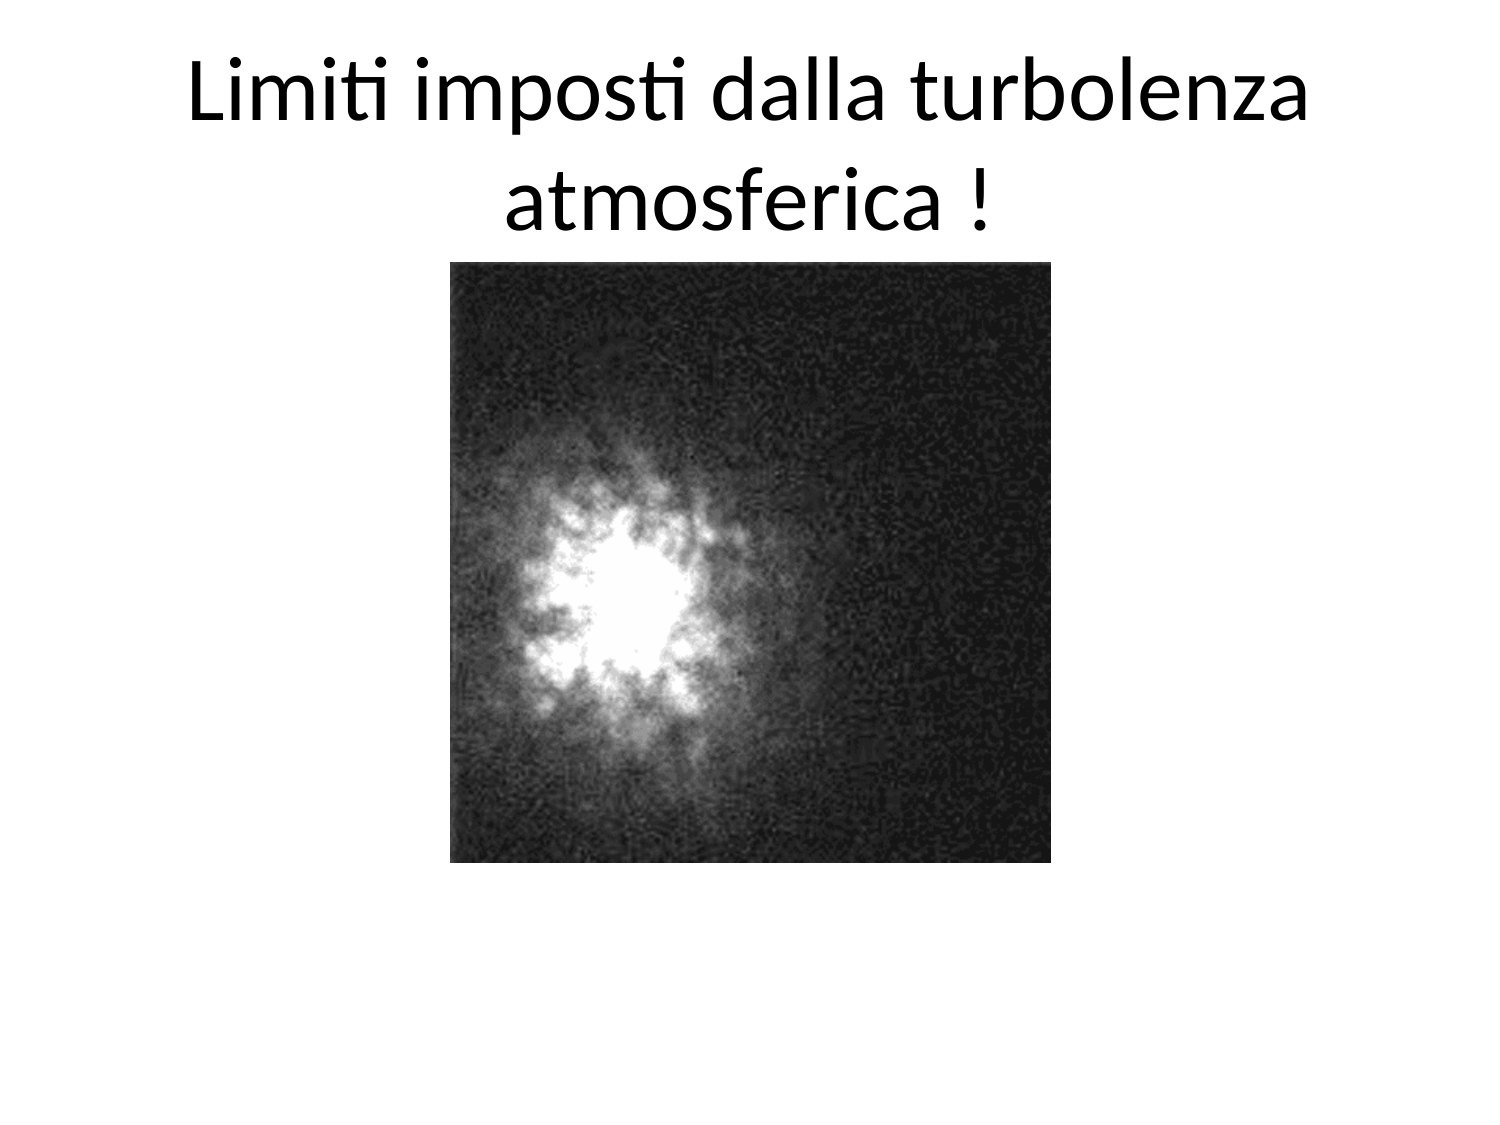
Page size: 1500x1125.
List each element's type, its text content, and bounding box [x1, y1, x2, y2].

title Limiti imposti dalla turbolenza atmosferica ! [75, 21, 1426, 257]
picture [450, 262, 1051, 863]
